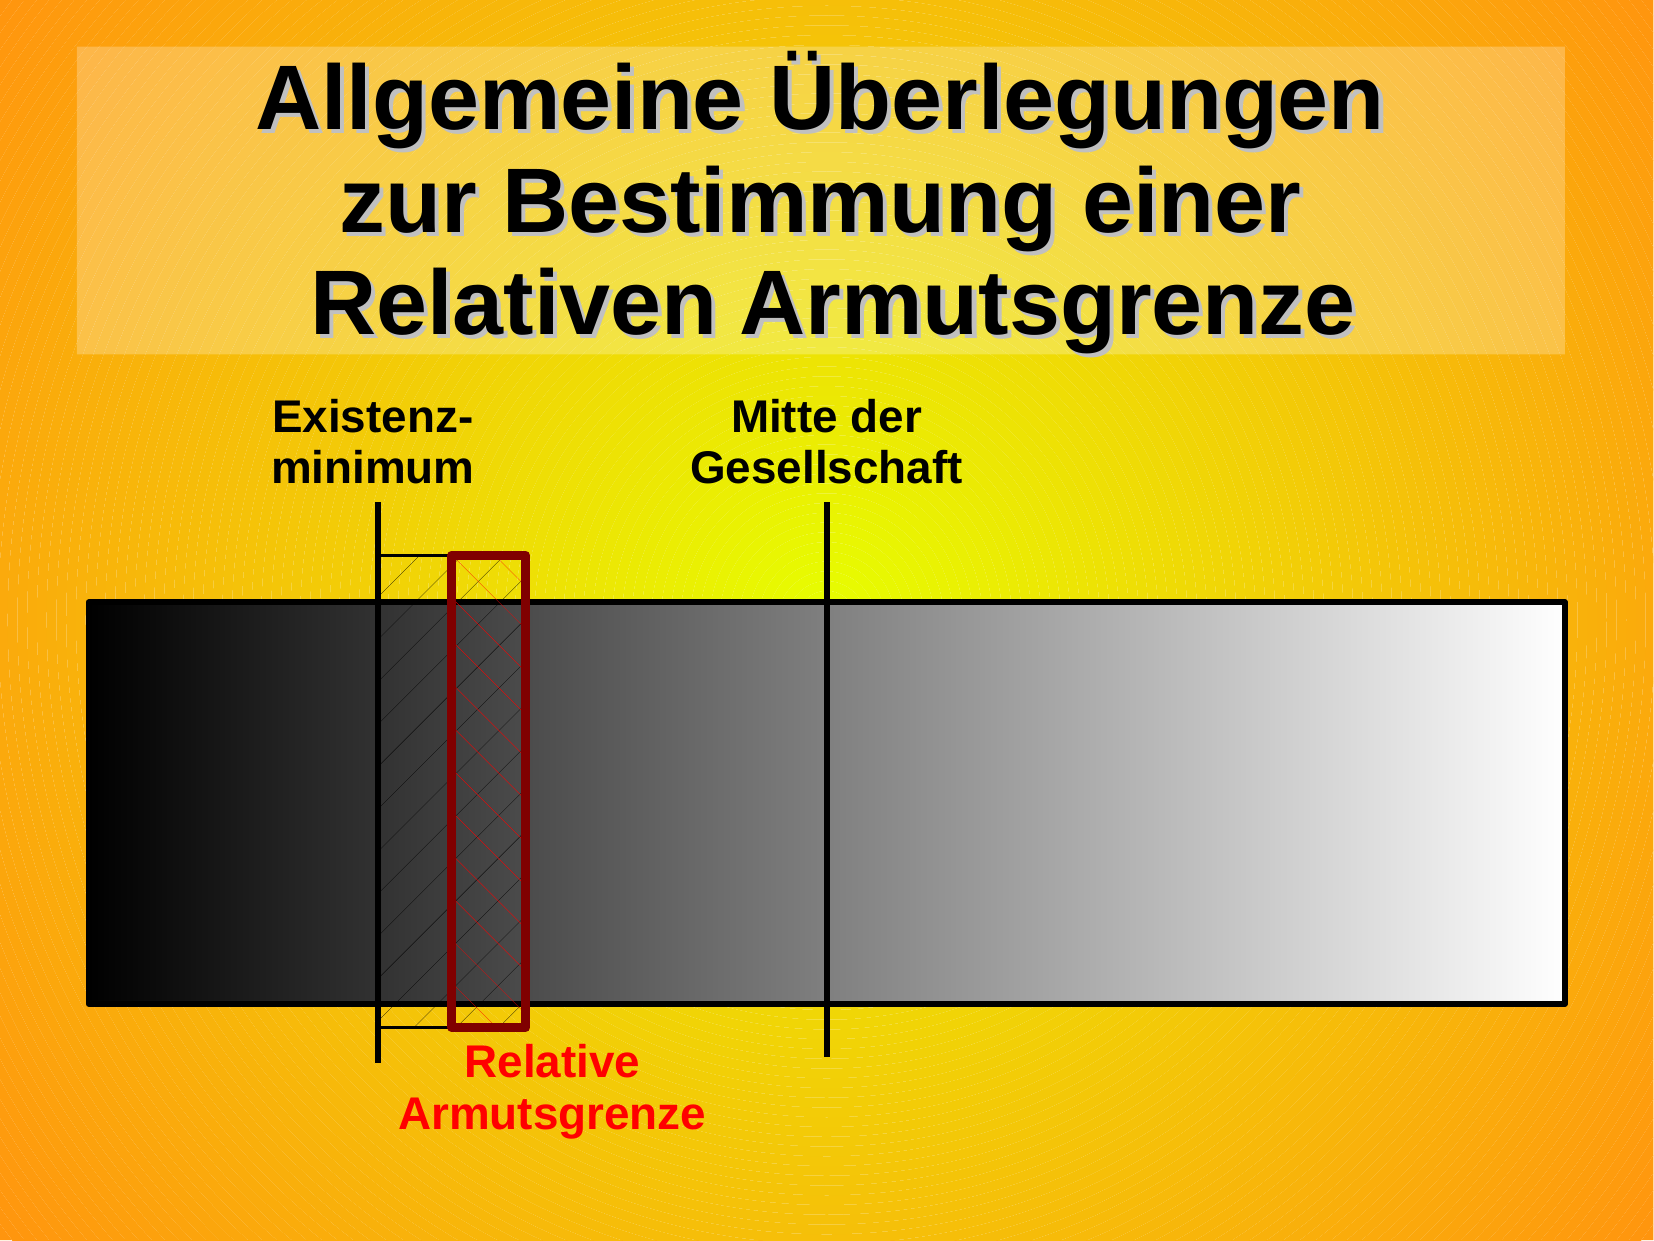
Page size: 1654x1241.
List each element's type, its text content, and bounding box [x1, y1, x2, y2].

text_box [88, 555, 1565, 1028]
text_box Mitte der Gesellschaft [675, 383, 978, 502]
text_box Relative Armutsgrenze [383, 1029, 722, 1147]
title Allgemeine Überlegungen zur Bestimmung einer Relativen Armutsgrenze [76, 46, 1565, 355]
text_box Existenz- minimum [256, 383, 490, 502]
